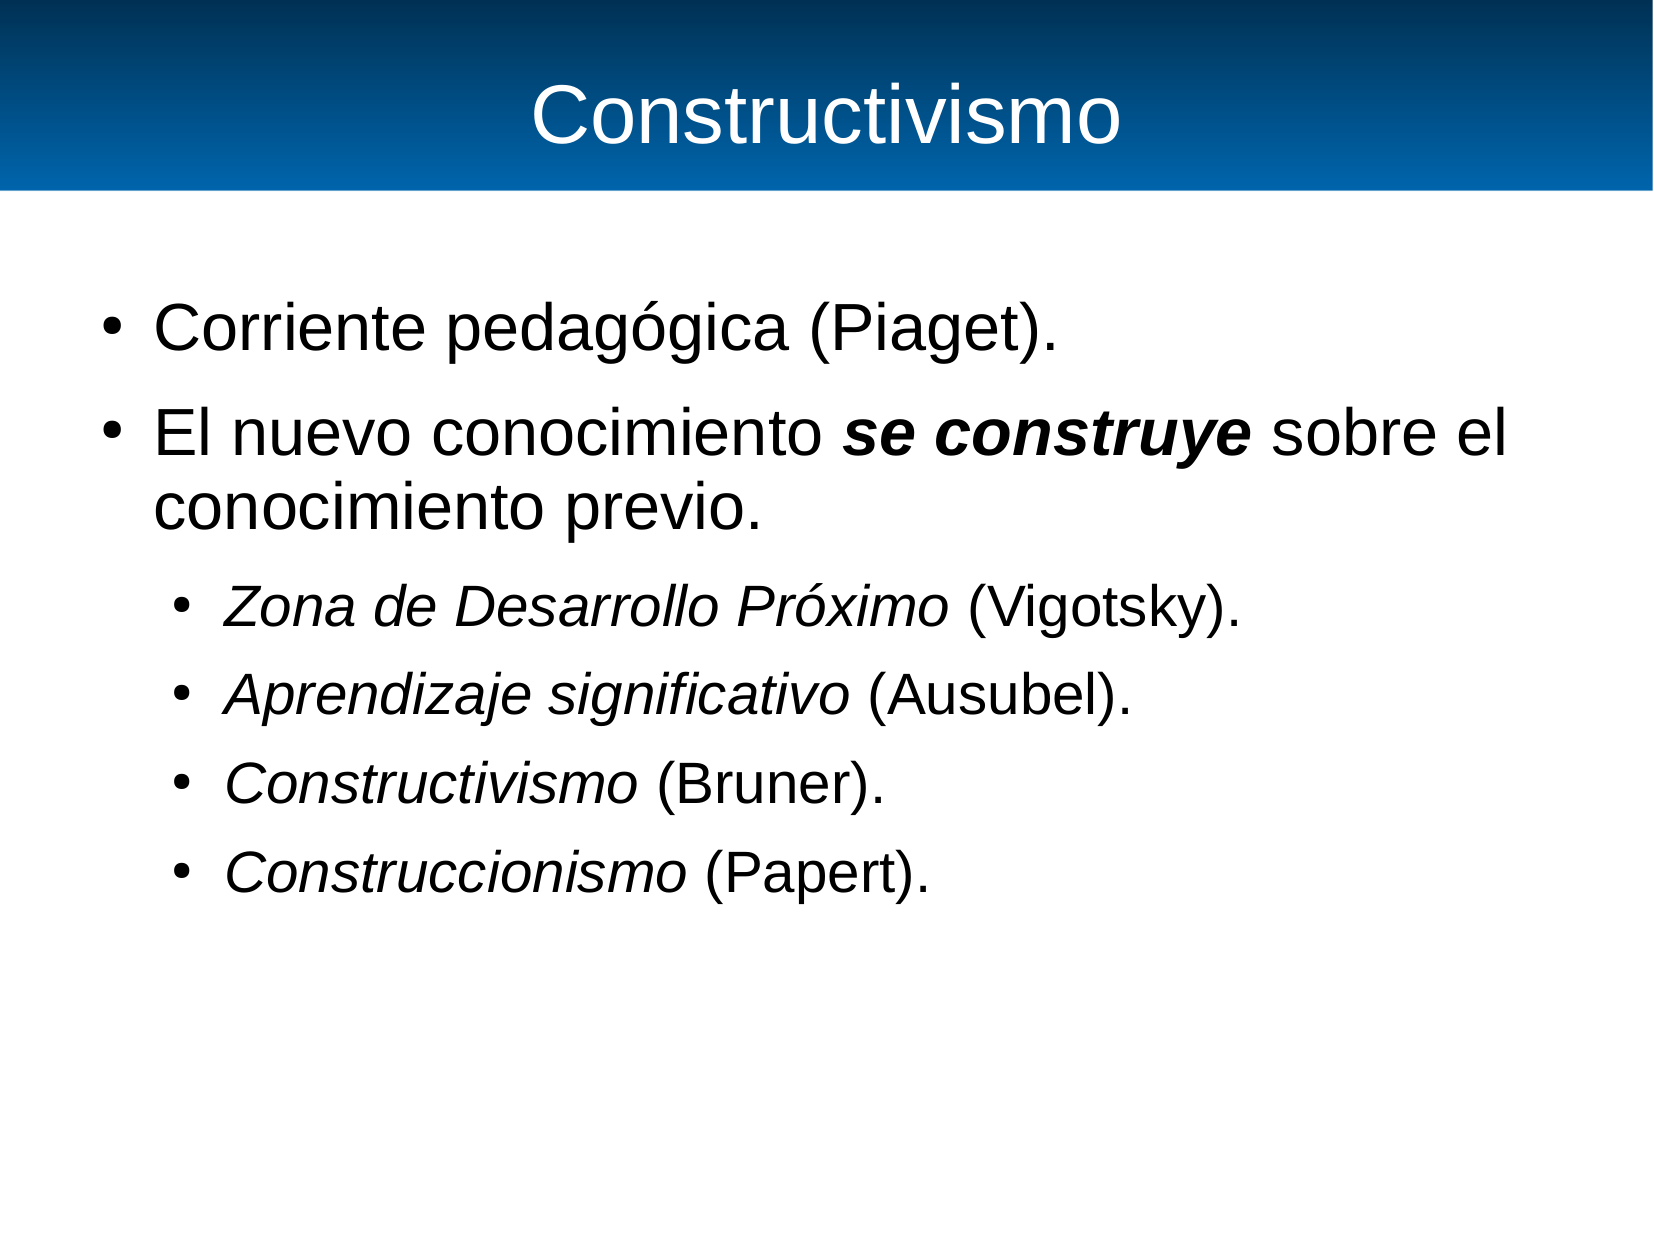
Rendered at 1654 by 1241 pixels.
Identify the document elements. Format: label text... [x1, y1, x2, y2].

list Corriente pedagógica (Piaget). El nuevo conocimiento se construye sobre el conocimiento previo. Zona de Desarrollo Próximo (Vigotsky). Aprendizaje significativo (Ausubel). Constructivismo (Bruner). Construccionismo (Papert). [82, 290, 1571, 1094]
picture [0, 0, 1653, 1239]
title Constructivismo [82, 11, 1571, 219]
